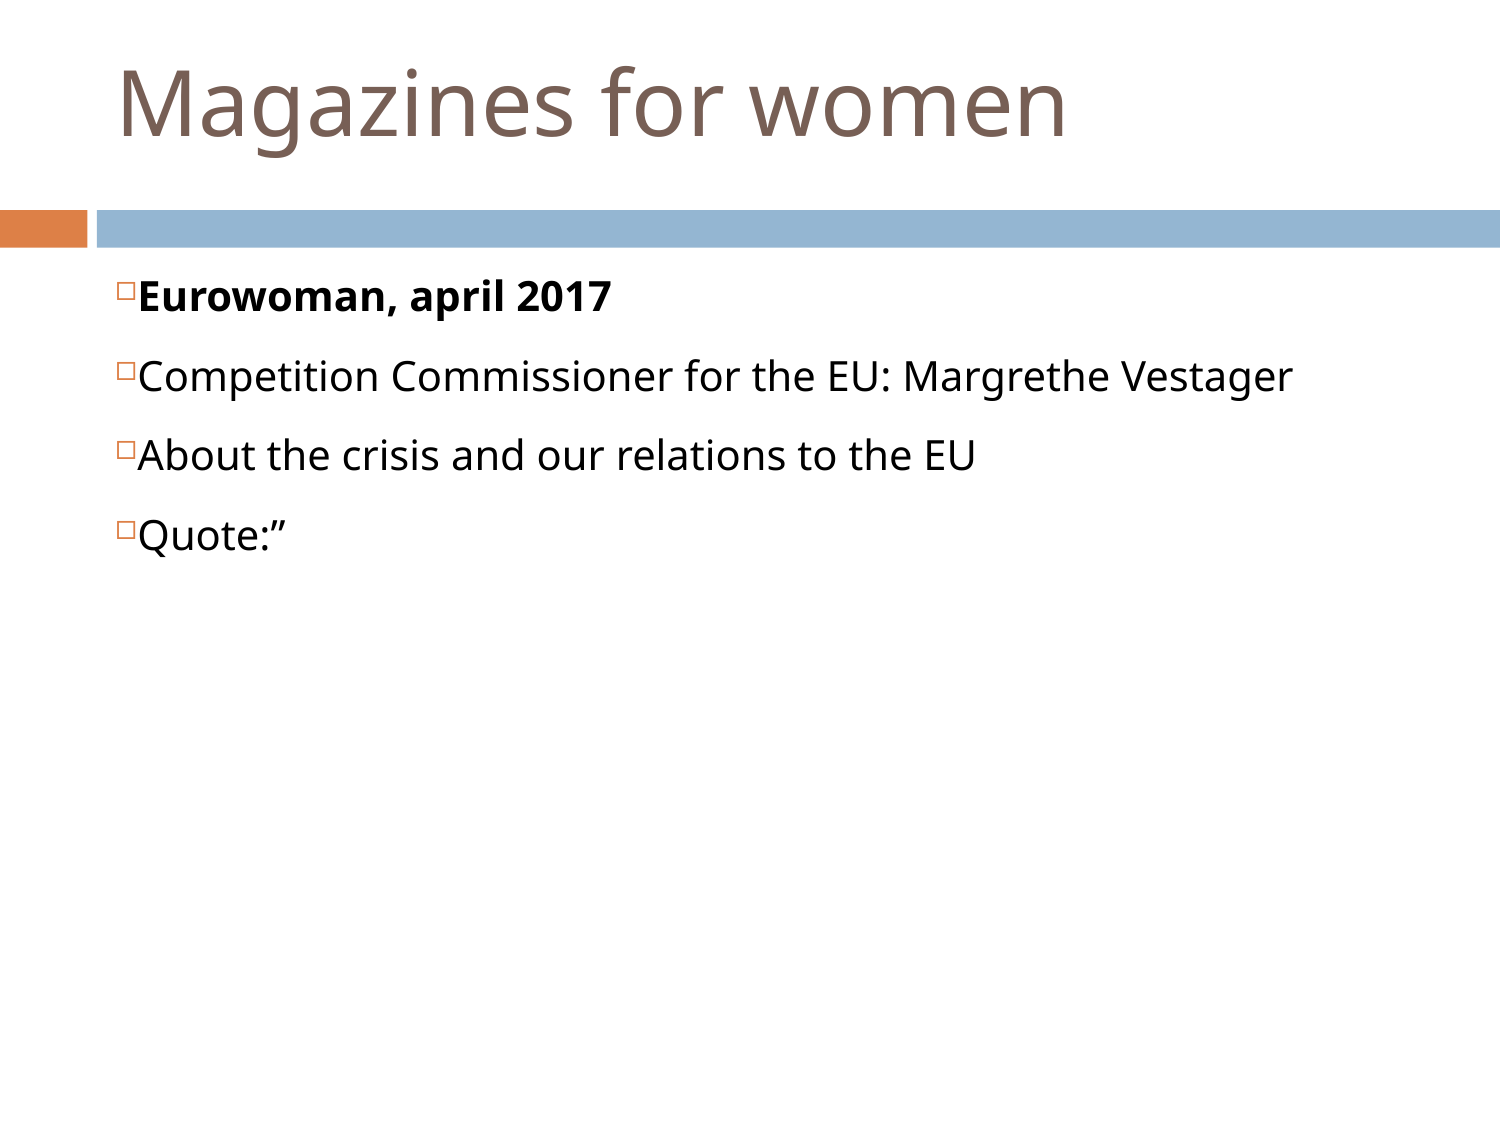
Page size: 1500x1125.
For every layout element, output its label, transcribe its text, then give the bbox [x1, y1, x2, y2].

list Eurowoman, april 2017 Competition Commissioner for the EU: Margrethe Vestager About the crisis and our relations to the EU Quote:” [100, 262, 1438, 1000]
title Magazines for women [100, 37, 1438, 200]
